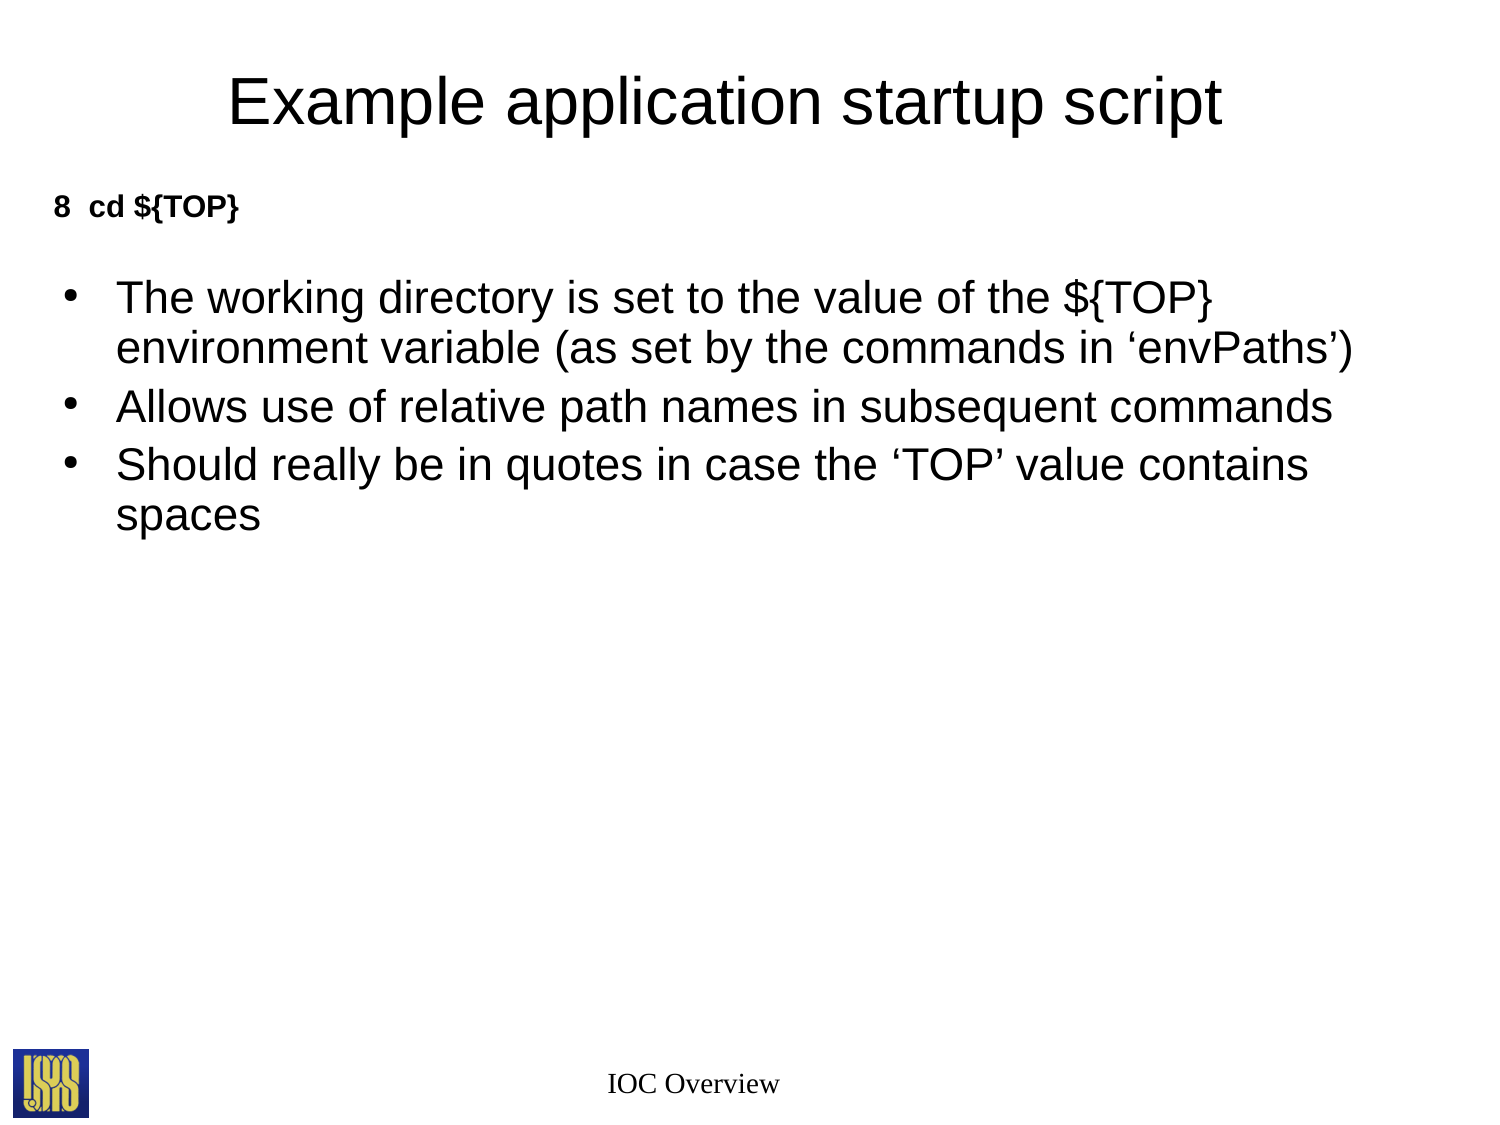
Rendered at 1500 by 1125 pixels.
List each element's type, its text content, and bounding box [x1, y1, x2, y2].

list 8 cd ${TOP} The working directory is set to the value of the ${TOP} environment variable (as set by the commands in ‘envPaths’) Allows use of relative path names in subsequent commands Should really be in quotes in case the ‘TOP’ value contains spaces [30, 183, 1447, 548]
title Example application startup script [55, 57, 1361, 146]
picture [13, 1049, 89, 1118]
